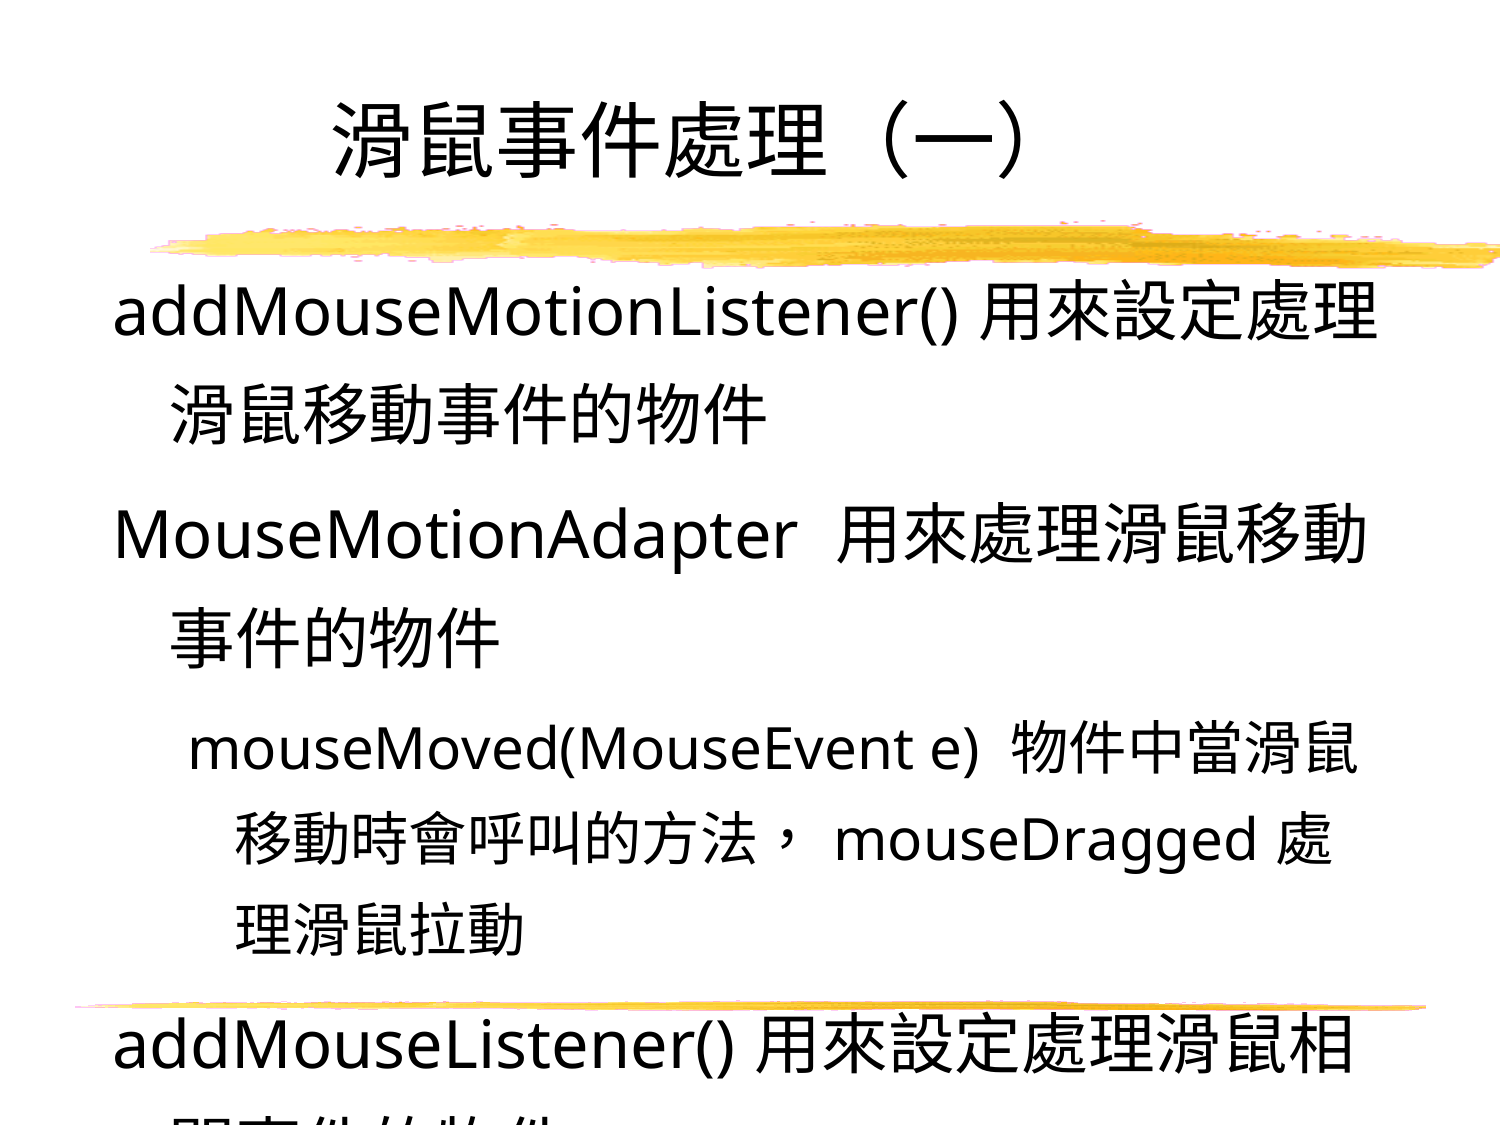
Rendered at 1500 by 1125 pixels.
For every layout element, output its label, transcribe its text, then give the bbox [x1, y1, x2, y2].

title 滑鼠事件處理（一） [66, 35, 1342, 226]
list addMouseMotionListener()用來設定處理滑鼠移動事件的物件 MouseMotionAdapter 用來處理滑鼠移動事件的物件 mouseMoved(MouseEvent e) 物件中當滑鼠移動時會呼叫的方法，mouseDragged處理滑鼠拉動 addMouseListener()用來設定處理滑鼠相關事件的物件 MouseAdapter 用來處理滑鼠事件的物件 [112, 249, 1388, 998]
picture [75, 999, 1426, 1013]
picture [150, 215, 1500, 279]
